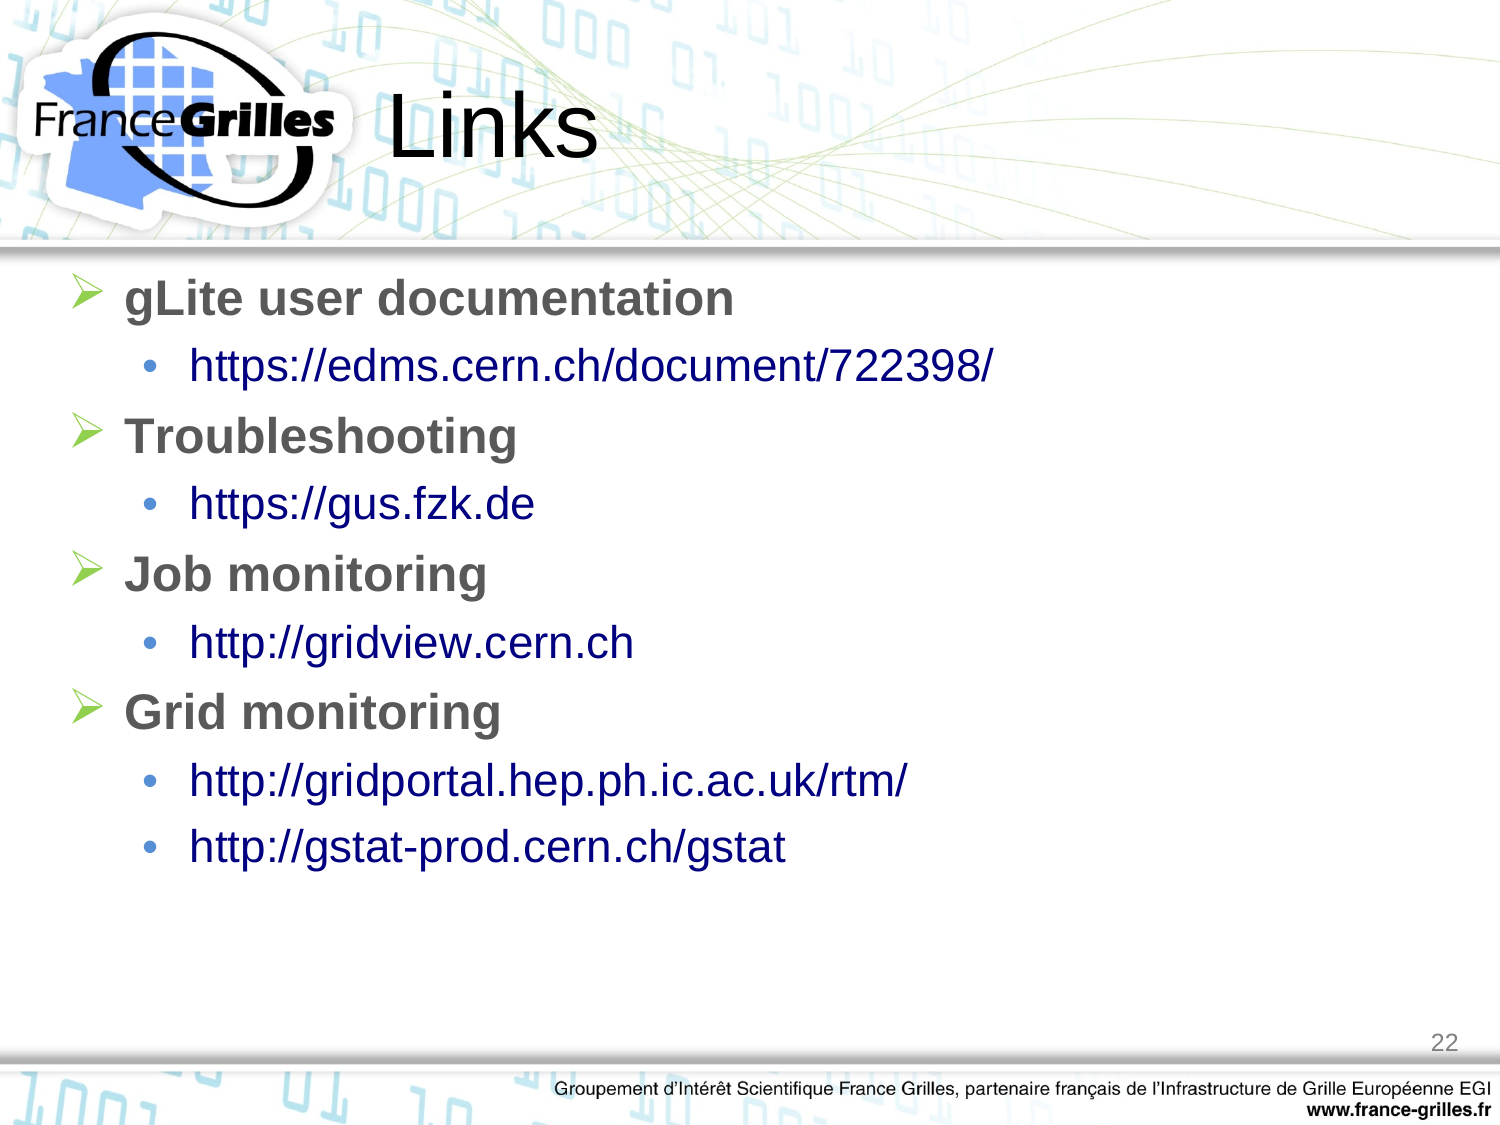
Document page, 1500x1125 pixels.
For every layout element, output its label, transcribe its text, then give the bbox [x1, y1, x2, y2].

picture [0, 0, 1500, 1125]
title Links [372, 7, 1459, 244]
list gLite user documentation https://edms.cern.ch/document/722398/ Troubleshooting https://gus.fzk.de Job monitoring http://gridview.cern.ch Grid monitoring http://gridportal.hep.ph.ic.ac.uk/rtm/ http://gstat-prod.cern.ch/gstat [53, 262, 1459, 1024]
